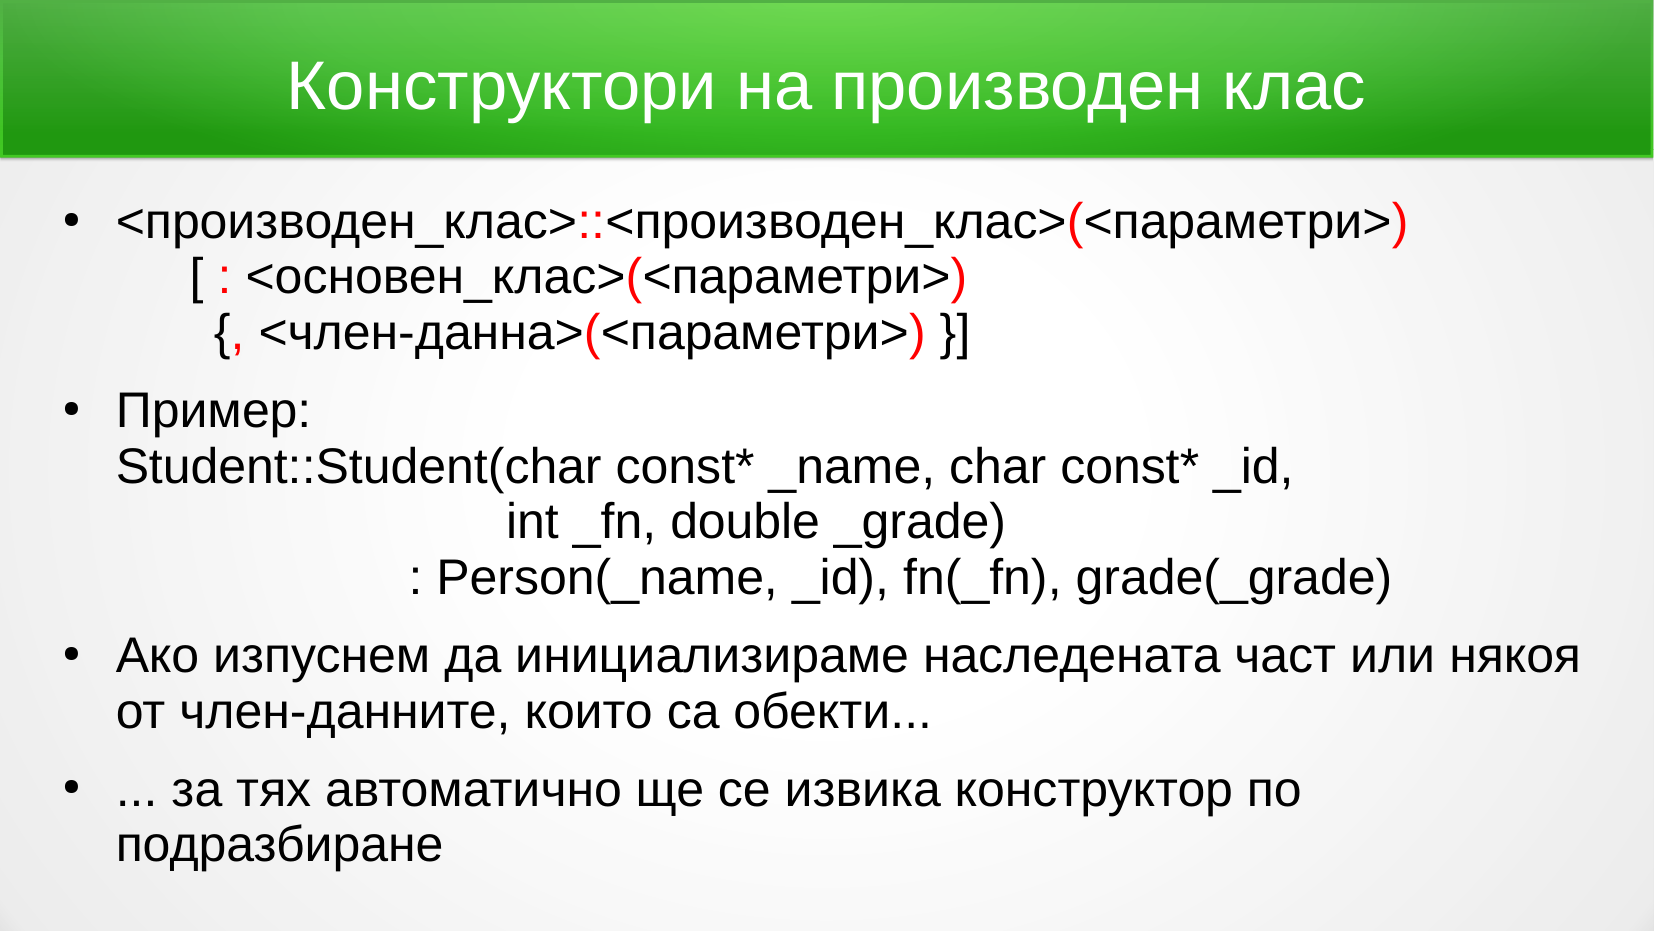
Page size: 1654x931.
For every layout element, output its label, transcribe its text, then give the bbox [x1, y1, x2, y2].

list <производен_клас>::<производен_клас>(<параметри>) [ : <основен_клас>(<параметри>) {, <член-данна>(<параметри>) }] Пример: Student::Student(char const* _name, char const* _id, int _fn, double _grade) : Person(_name, _id), fn(_fn), grade(_grade) Ако изпуснем да инициализираме наследената част или някоя от член-данните, които са обекти... ... за тях автоматично ще се извика конструктор по подразбиране [44, 192, 1619, 898]
title Конструктори на производен клас [82, 37, 1571, 135]
